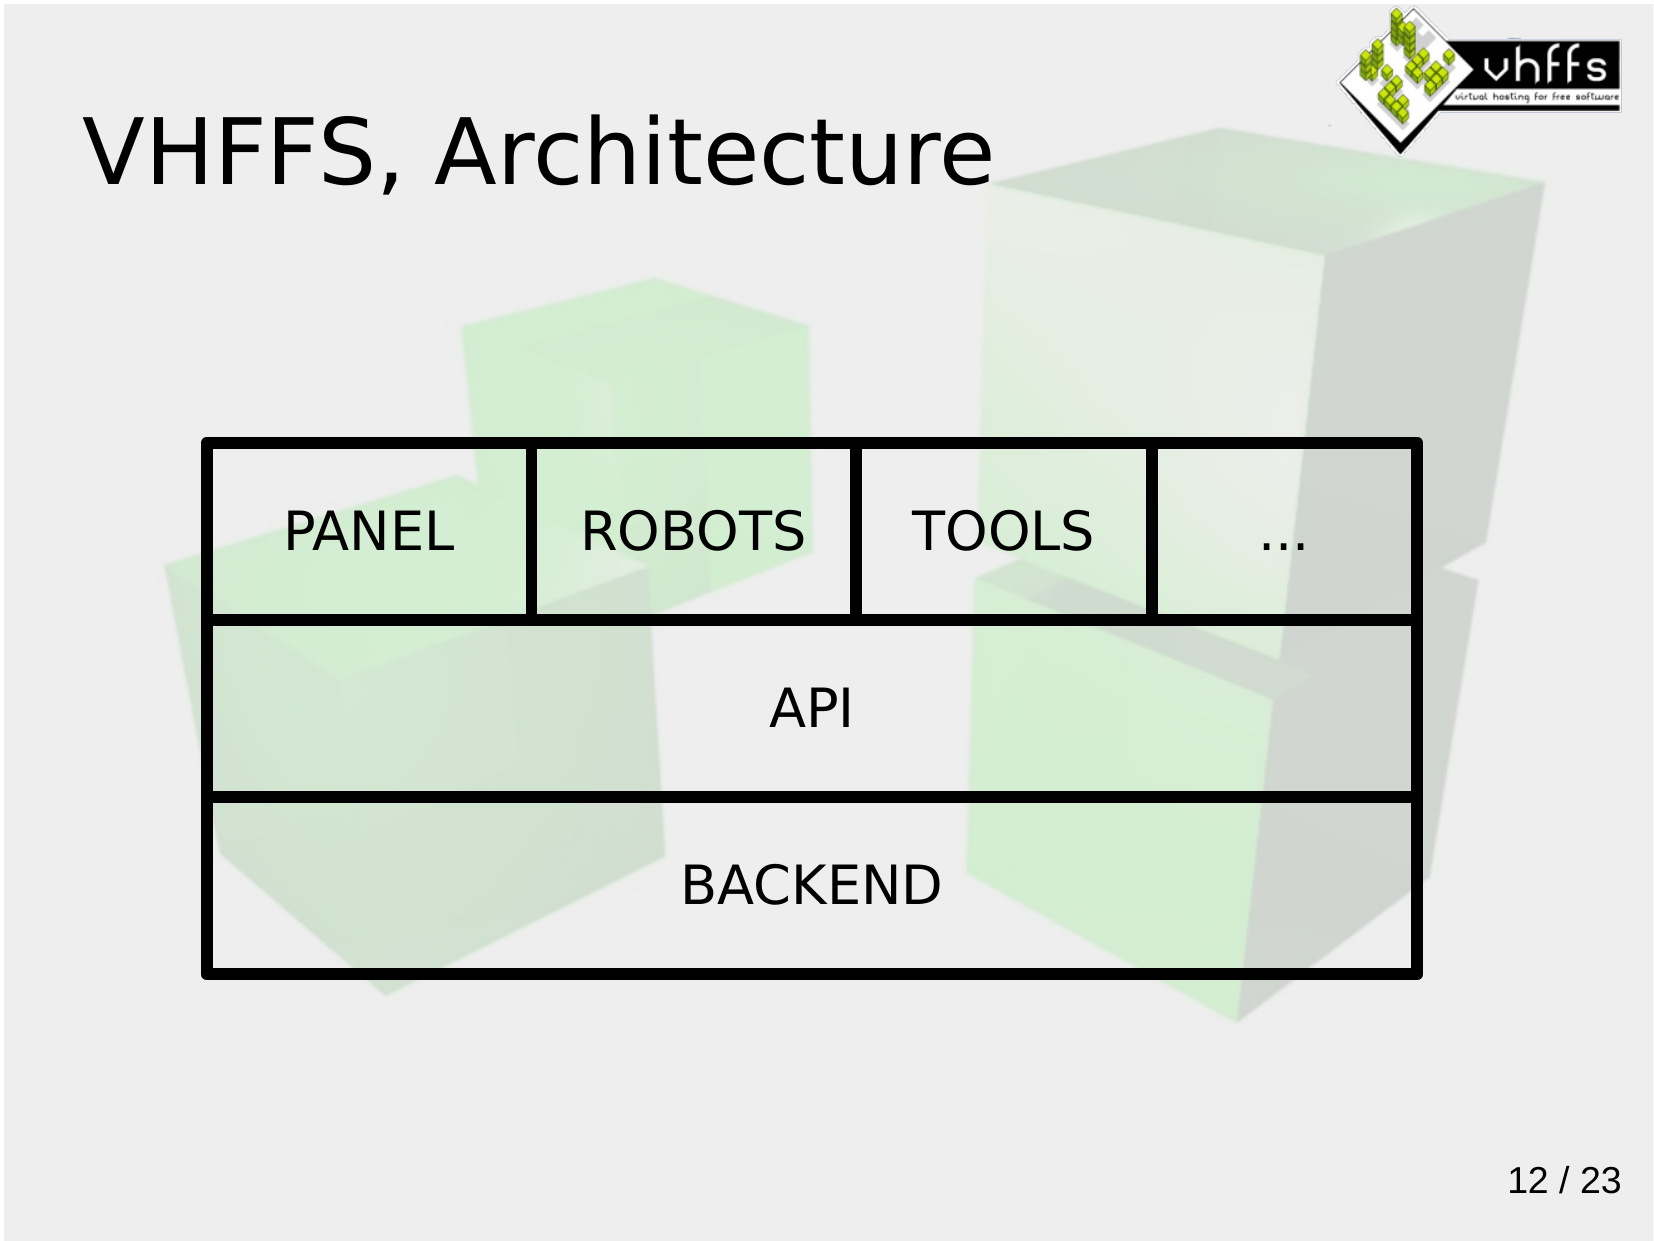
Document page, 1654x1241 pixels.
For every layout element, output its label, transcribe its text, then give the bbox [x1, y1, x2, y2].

title VHFFS, Architecture [82, 49, 1571, 257]
text_box PANEL [206, 442, 531, 621]
picture [4, 0, 1654, 1241]
text_box ROBOTS [531, 442, 856, 621]
text_box TOOLS [856, 442, 1151, 621]
text_box API [206, 621, 1418, 797]
text_box BACKEND [206, 797, 1418, 975]
text_box <numéro> / 23 [1314, 1151, 1637, 1225]
text_box ... [1151, 442, 1418, 621]
